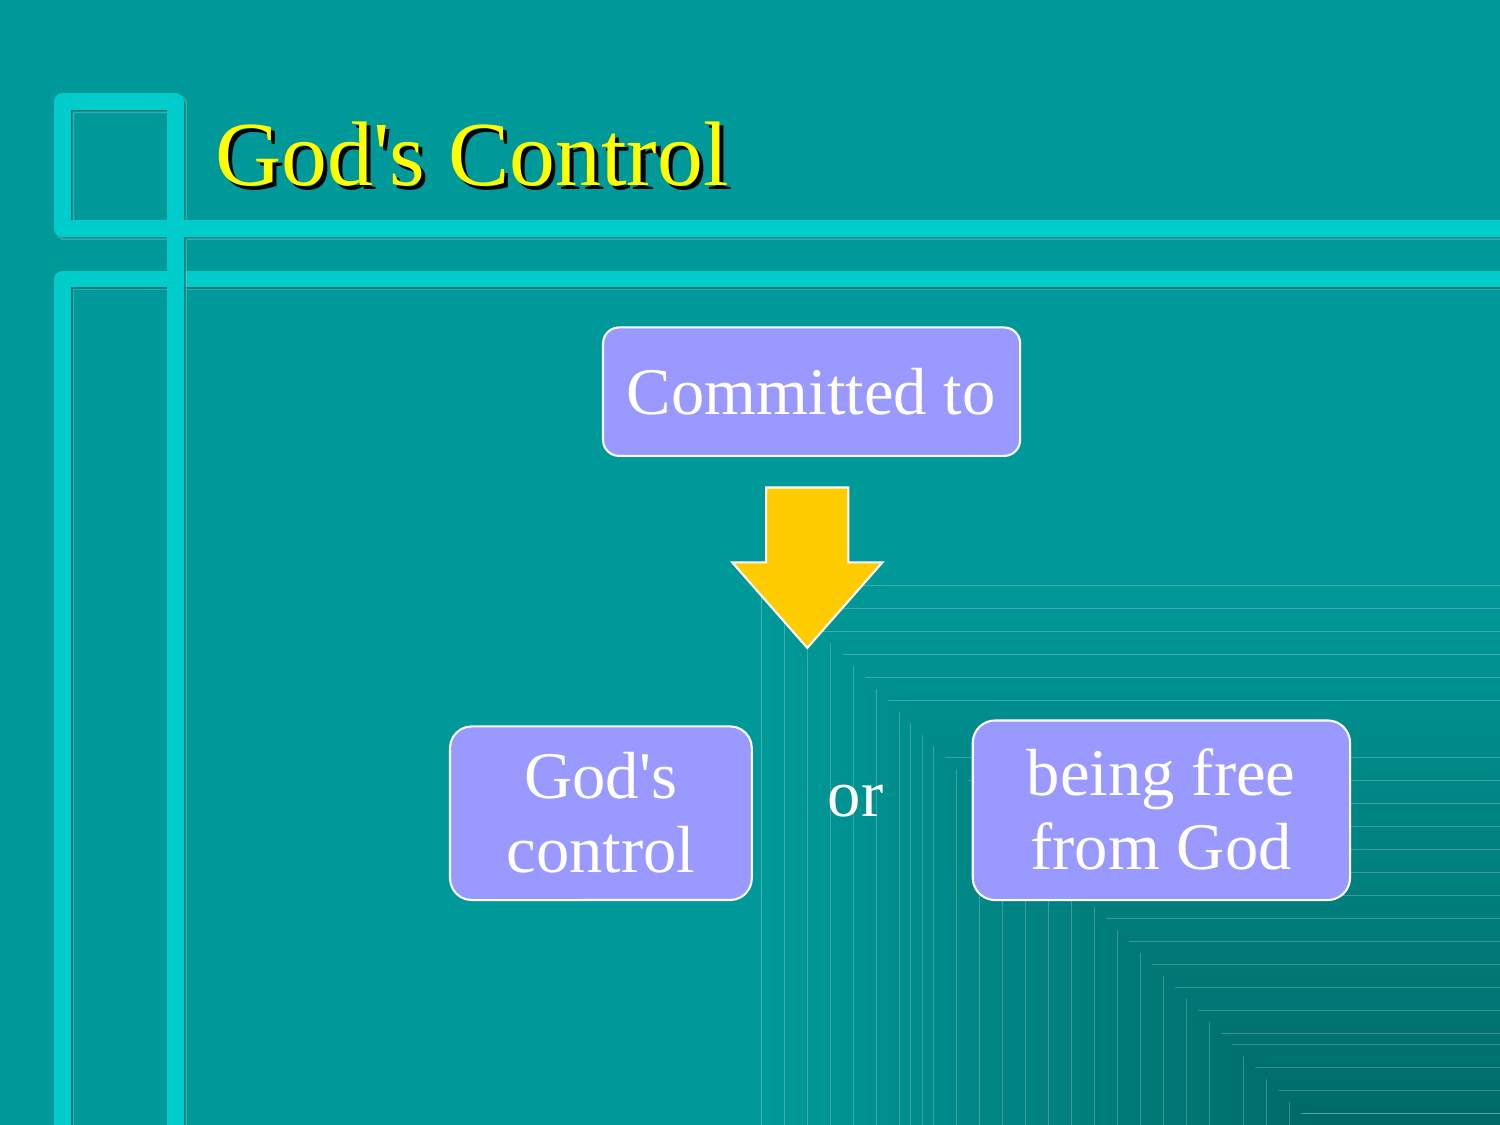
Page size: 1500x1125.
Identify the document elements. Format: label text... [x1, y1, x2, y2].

text_box Committed to [603, 327, 1021, 456]
text_box [732, 487, 883, 648]
title God's Control [200, 34, 1476, 213]
text_box being free from God [972, 720, 1351, 901]
text_box or [813, 749, 972, 858]
text_box God's control [450, 726, 752, 901]
